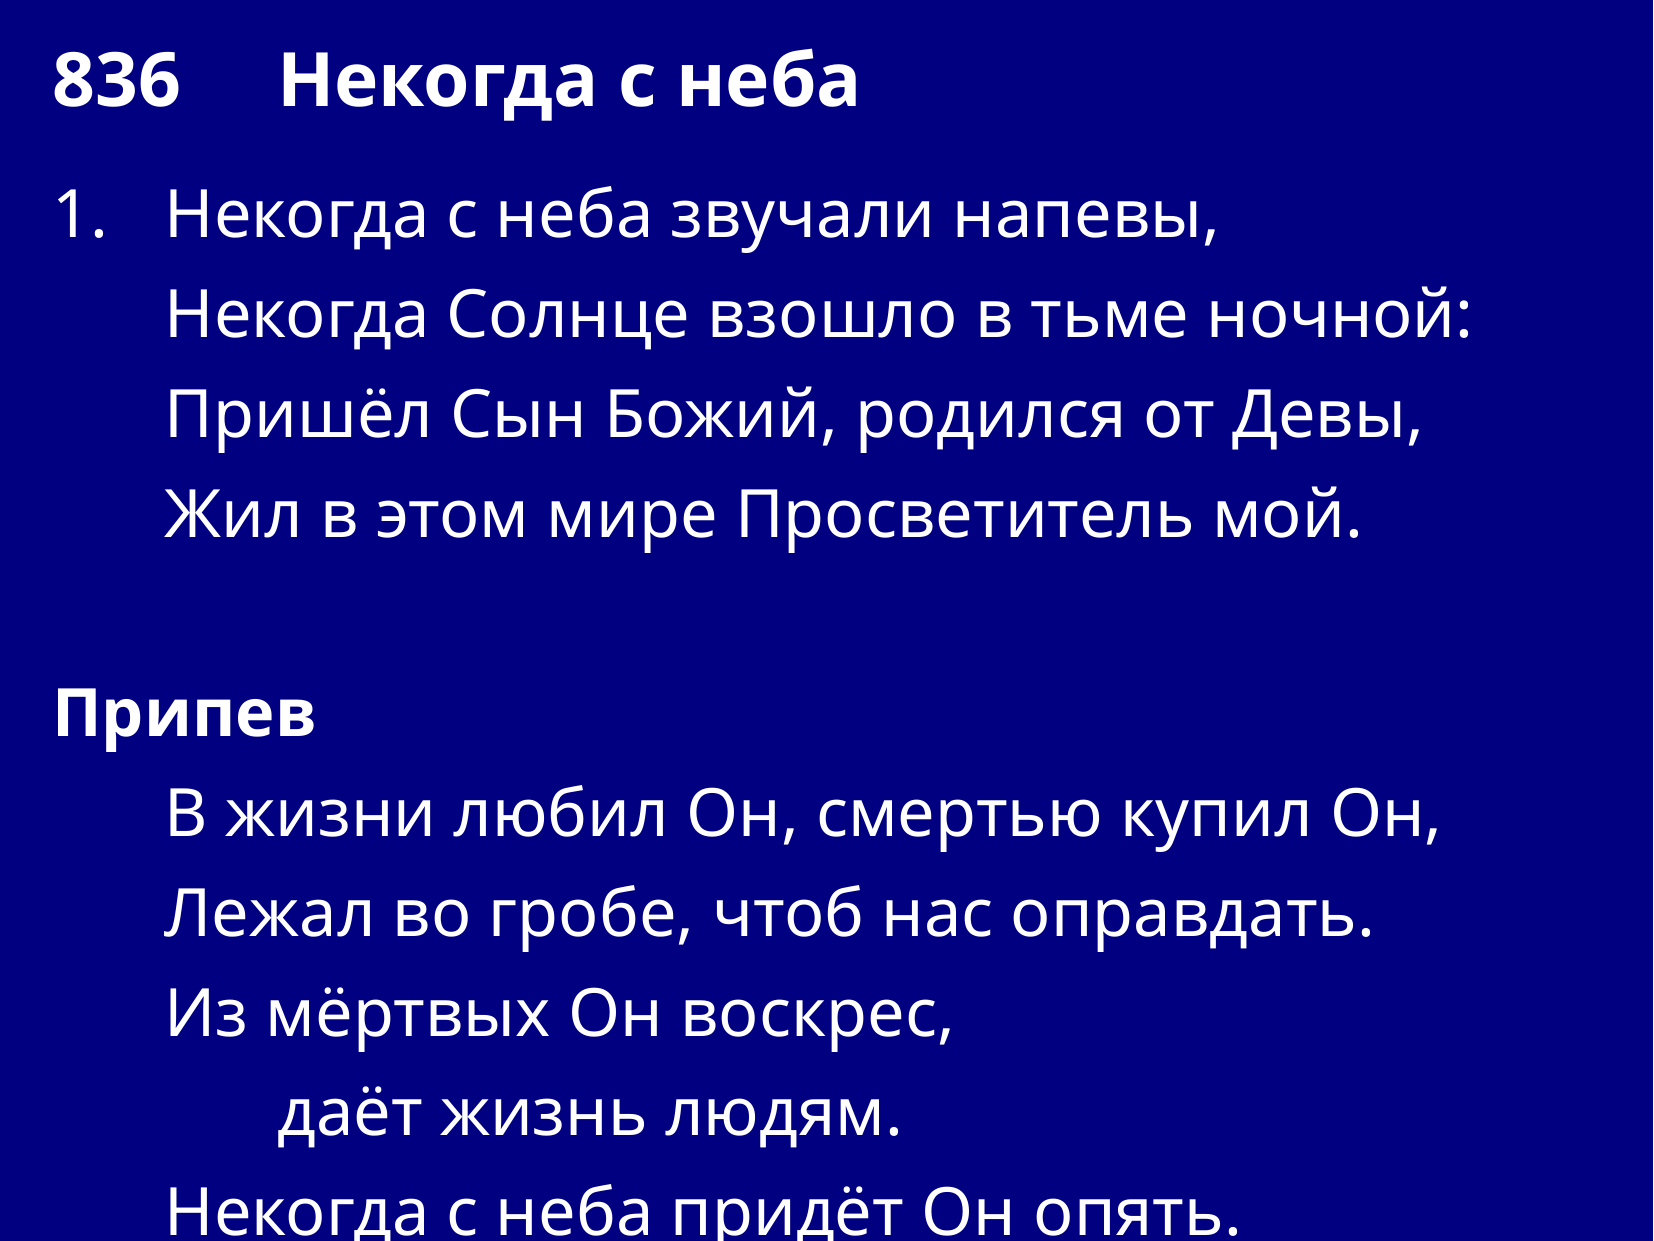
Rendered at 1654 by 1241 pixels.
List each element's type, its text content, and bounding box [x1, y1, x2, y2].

text_box 836 Некогда с неба [37, 18, 1576, 132]
text_box 1. Некогда с неба звучали напевы, Некогда Солнце взошло в тьме ночной: Пришёл Сын Божий, родился от Девы, Жил в этом мире Просветитель мой. Припев В жизни любил Он, смертью купил Он, Лежал во гробе, чтоб нас оправдать. Из мёртвых Он воскрес, даёт жизнь людям. Некогда с неба придёт Он опять. [37, 150, 1576, 1163]
